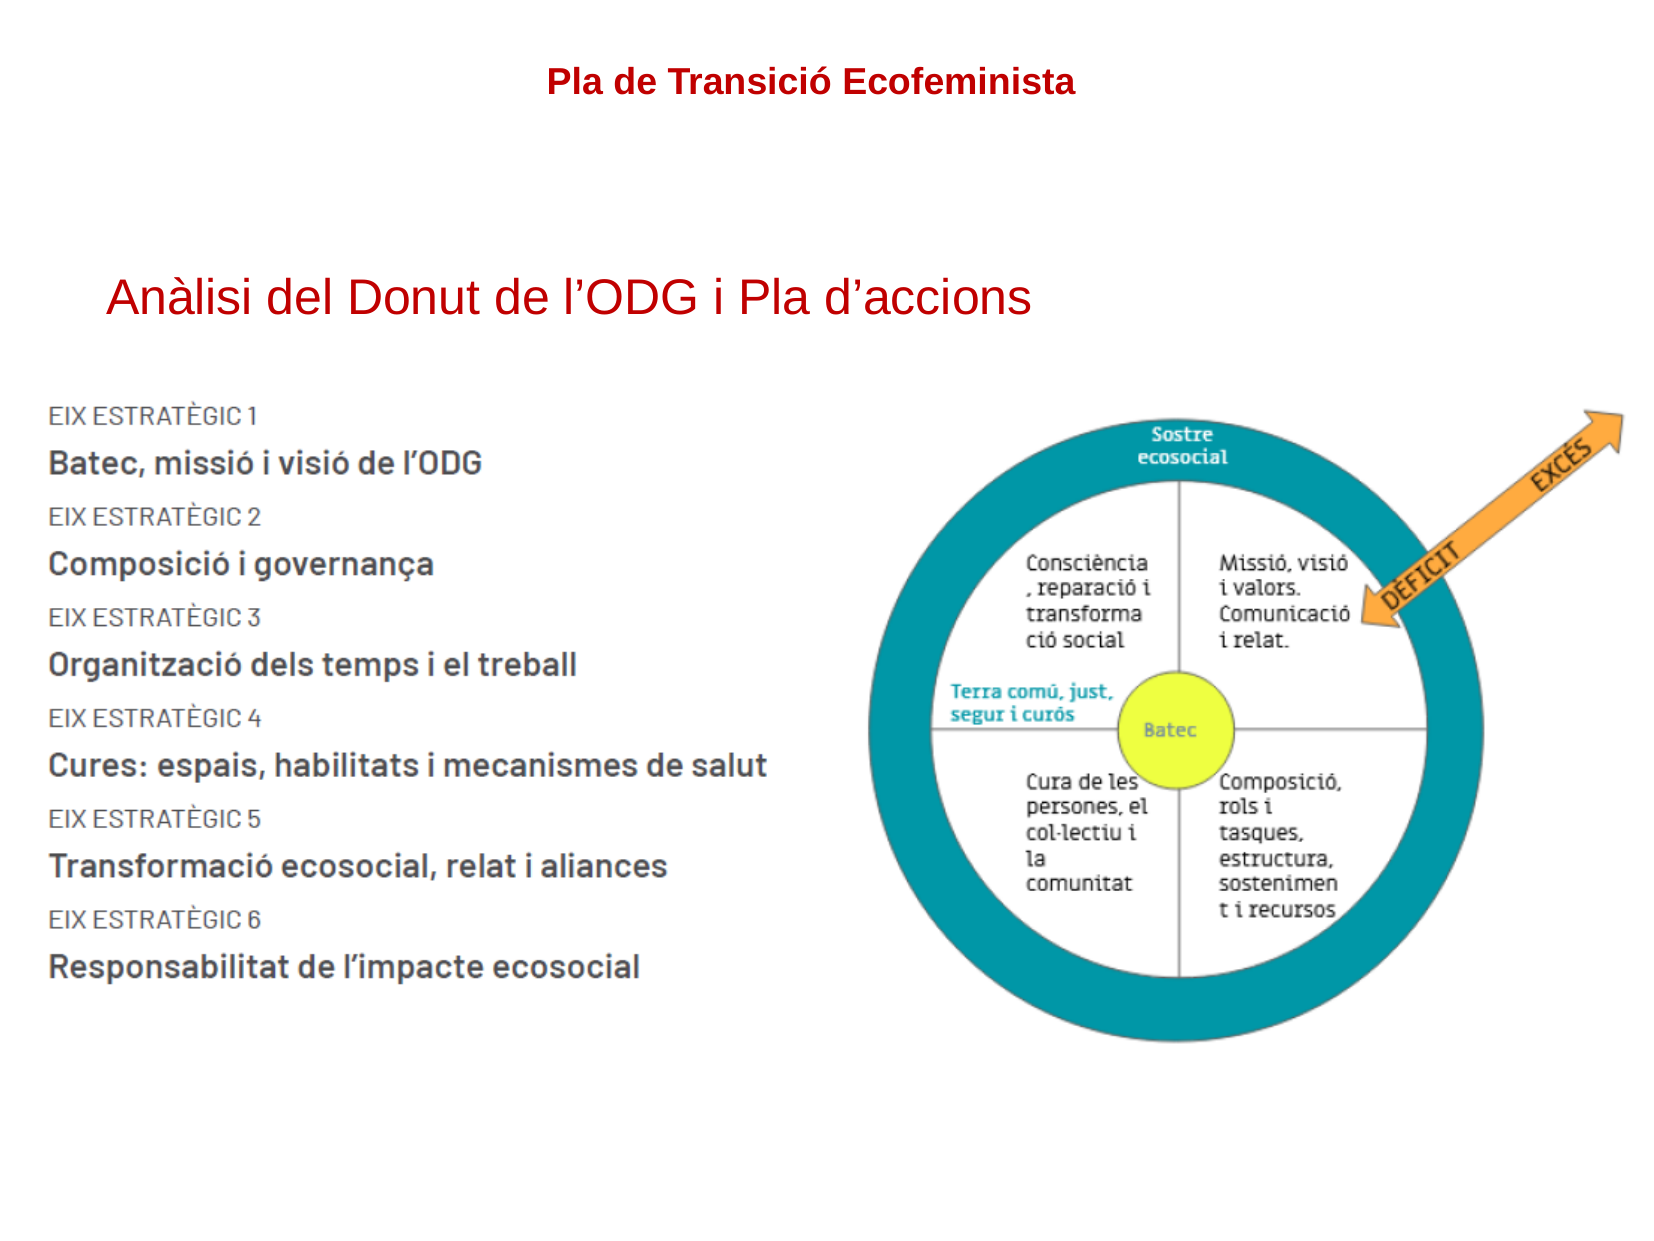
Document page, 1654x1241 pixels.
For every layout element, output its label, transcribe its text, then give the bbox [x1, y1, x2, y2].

picture [812, 354, 1642, 1063]
text_box Anàlisi del Donut de l’ODG i Pla d’accions [91, 261, 1431, 370]
text_box Pla de Transició Ecofeminista [332, 55, 1291, 253]
picture [17, 377, 788, 1028]
